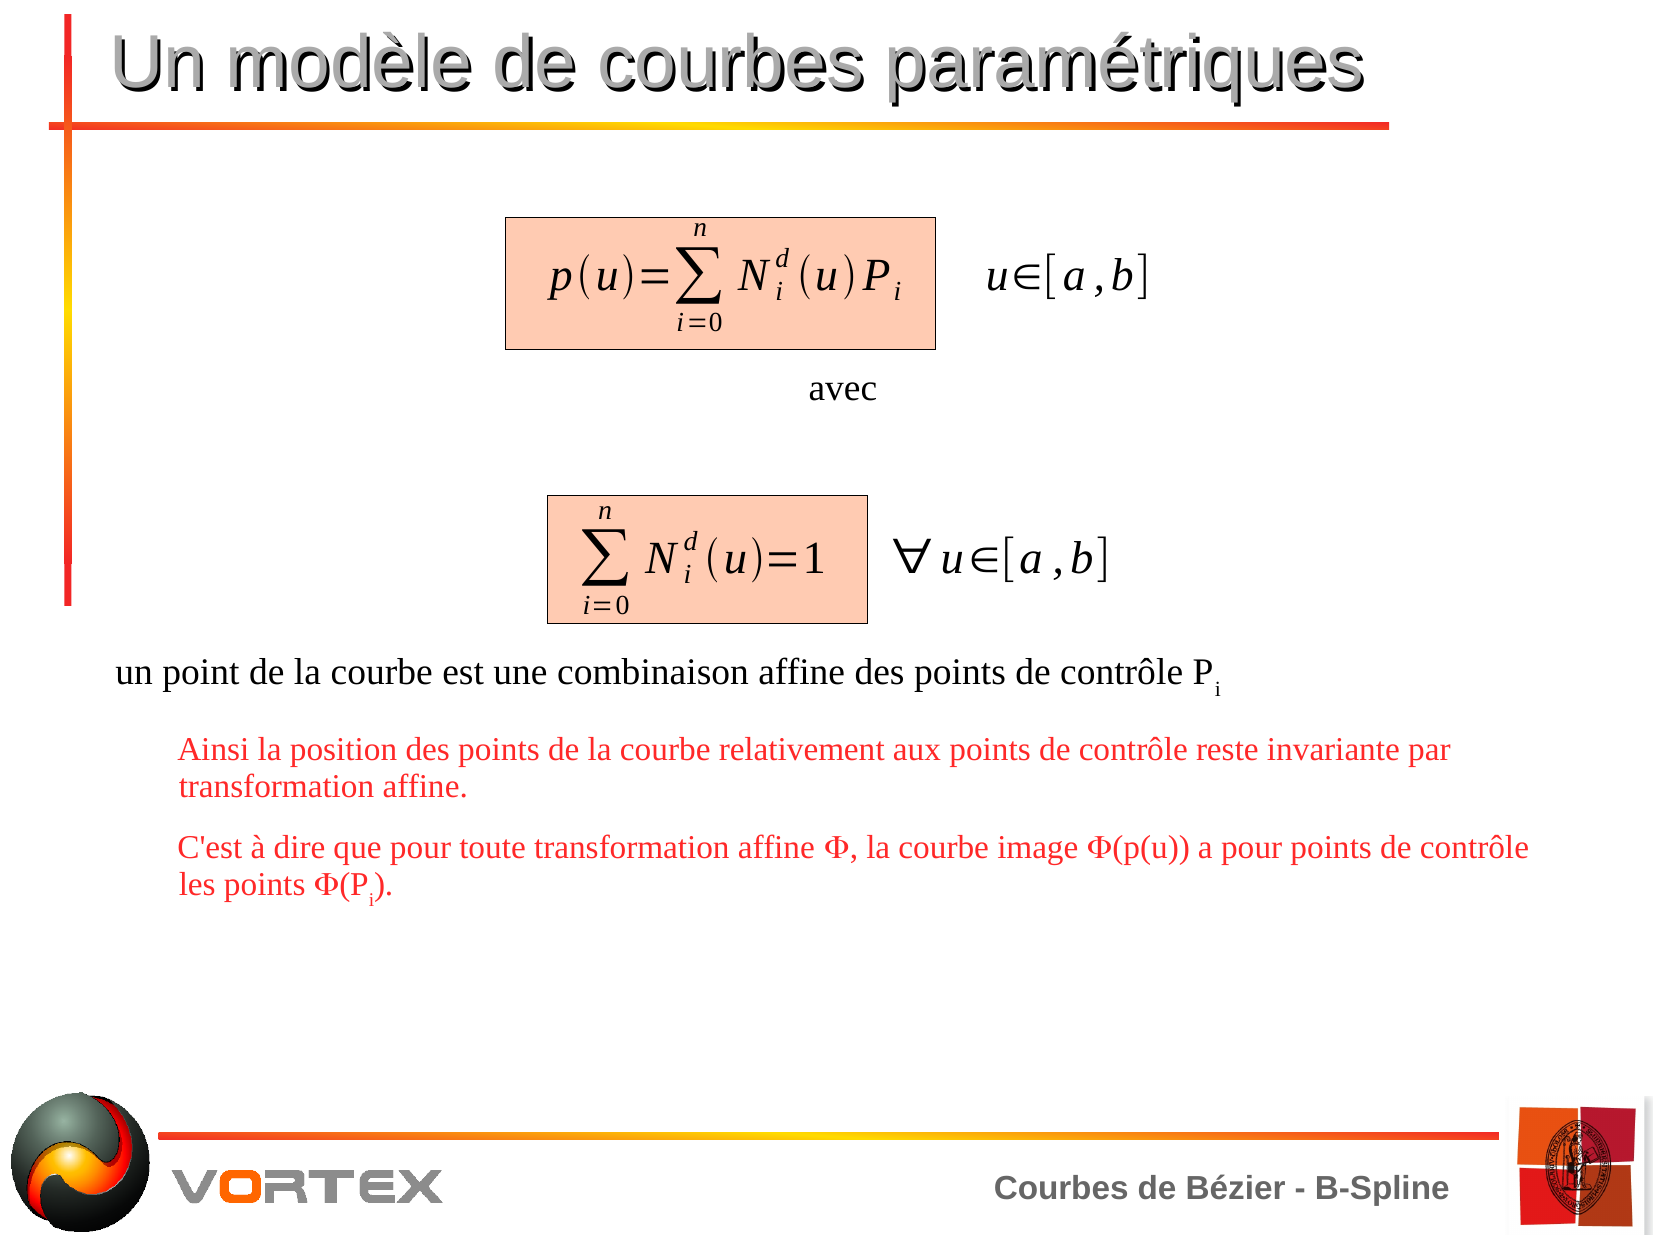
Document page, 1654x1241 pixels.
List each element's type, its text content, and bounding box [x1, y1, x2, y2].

title Un modèle de courbes paramétriques [82, 4, 1392, 120]
picture [11, 1092, 443, 1232]
chart [571, 495, 1116, 620]
picture [1505, 1096, 1653, 1235]
text_box [505, 217, 936, 350]
text_box [547, 495, 868, 624]
chart [536, 212, 1157, 338]
list avec un point de la courbe est une combinaison affine des points de contrôle Pi Ainsi la position des points de la courbe relativement aux points de contrôle reste invariante par transformation affine. C'est à dire que pour toute transformation affine , la courbe image (p(u)) a pour points de contrôle les points (Pi). [97, 153, 1571, 1109]
